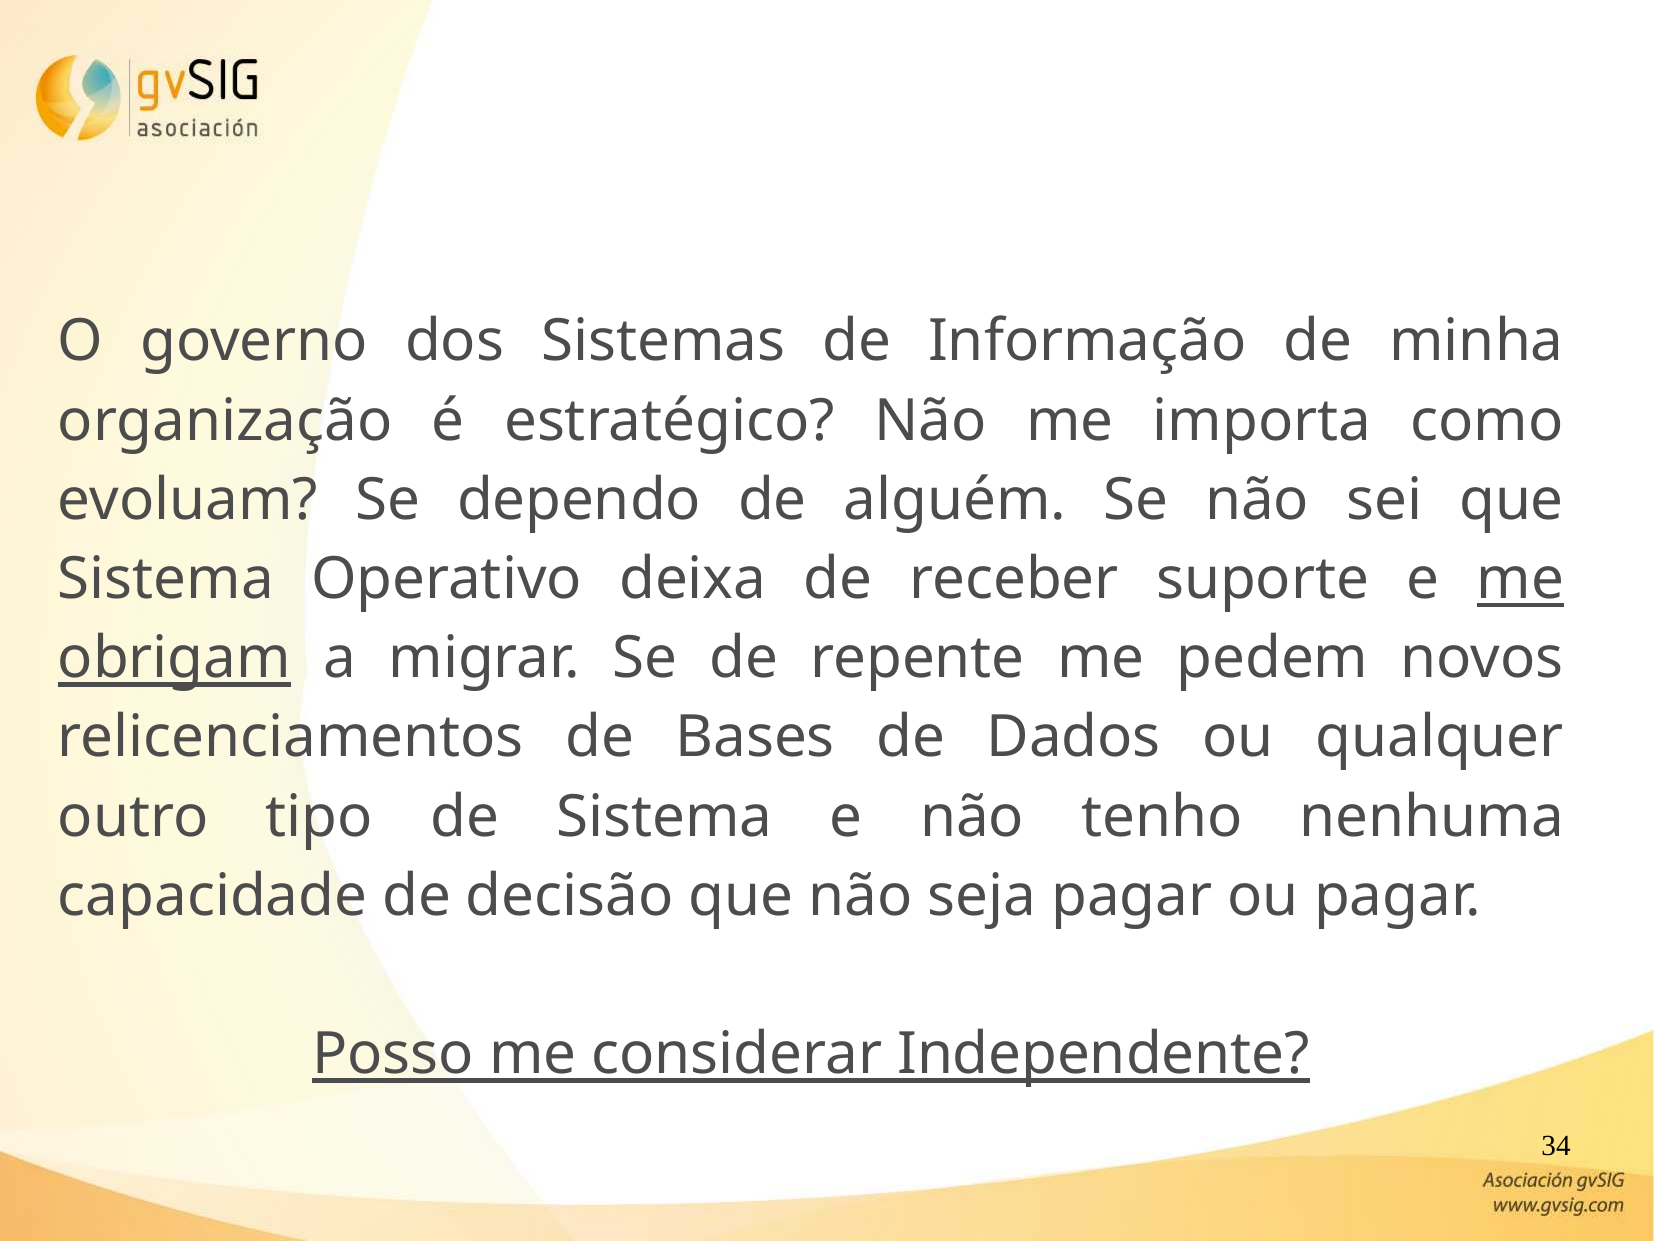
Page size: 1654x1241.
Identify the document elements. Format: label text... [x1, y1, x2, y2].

text_box O governo dos Sistemas de Informação de minha organização é estratégico? Não me importa como evoluam? Se dependo de alguém. Se não sei que Sistema Operativo deixa de receber suporte e me obrigam a migrar. Se de repente me pedem novos relicenciamentos de Bases de Dados ou qualquer outro tipo de Sistema e não tenho nenhuma capacidade de decisão que não seja pagar ou pagar. Posso me considerar Independente? [43, 291, 1579, 1051]
picture [0, 0, 1654, 1241]
